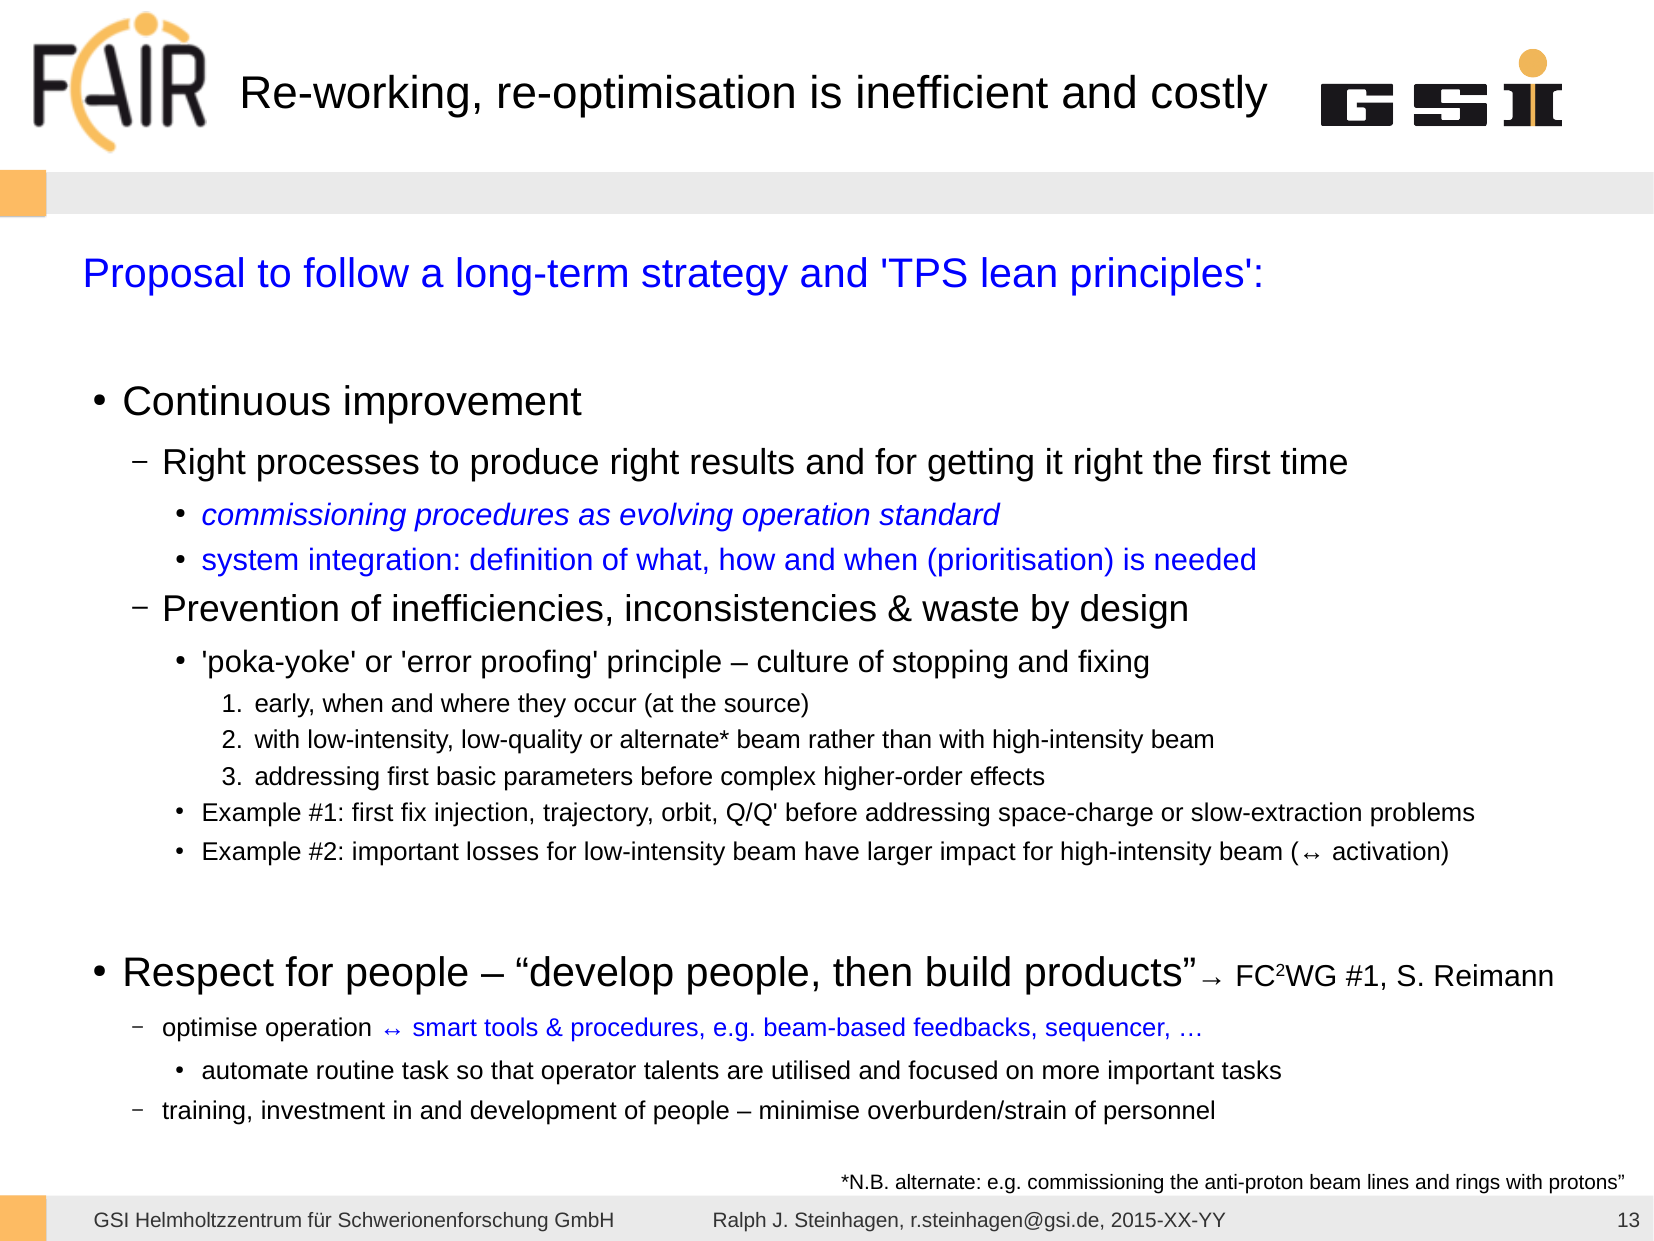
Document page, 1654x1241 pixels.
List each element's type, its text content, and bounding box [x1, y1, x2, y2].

picture [33, 10, 207, 155]
title Re-working, re-optimisation is inefficient and costly [239, 23, 1301, 162]
list Proposal to follow a long-term strategy and 'TPS lean principles': Continuous improvement Right processes to produce right results and for getting it right the first time commissioning procedures as evolving operation standard system integration: definition of what, how and when (prioritisation) is needed Prevention of inefficiencies, inconsistencies & waste by design 'poka-yoke' or 'error proofing' principle – culture of stopping and fixing early, when and where they occur (at the source) with low-intensity, low-quality or alternate* beam rather than with high-intensity beam addressing first basic parameters before complex higher-order effects Example #1: first fix injection, trajectory, orbit, Q/Q' before addressing space-charge or slow-extraction problems Example #2: important losses for low-intensity beam have larger impact for high-intensity beam (↔ activation) Respect for people – “develop people, then build products”→ FC2WG #1, S. Reimann optimise operation ↔ smart tools & procedures, e.g. beam-based feedbacks, sequencer, … automate routine task so that operator talents are utilised and focused on more important tasks training, investment in and development of people – minimise overburden/strain of personnel [82, 249, 1571, 1158]
picture [1319, 46, 1564, 129]
text_box *N.B. alternate: e.g. commissioning the anti-proton beam lines and rings with protons” [5, 1163, 1640, 1202]
